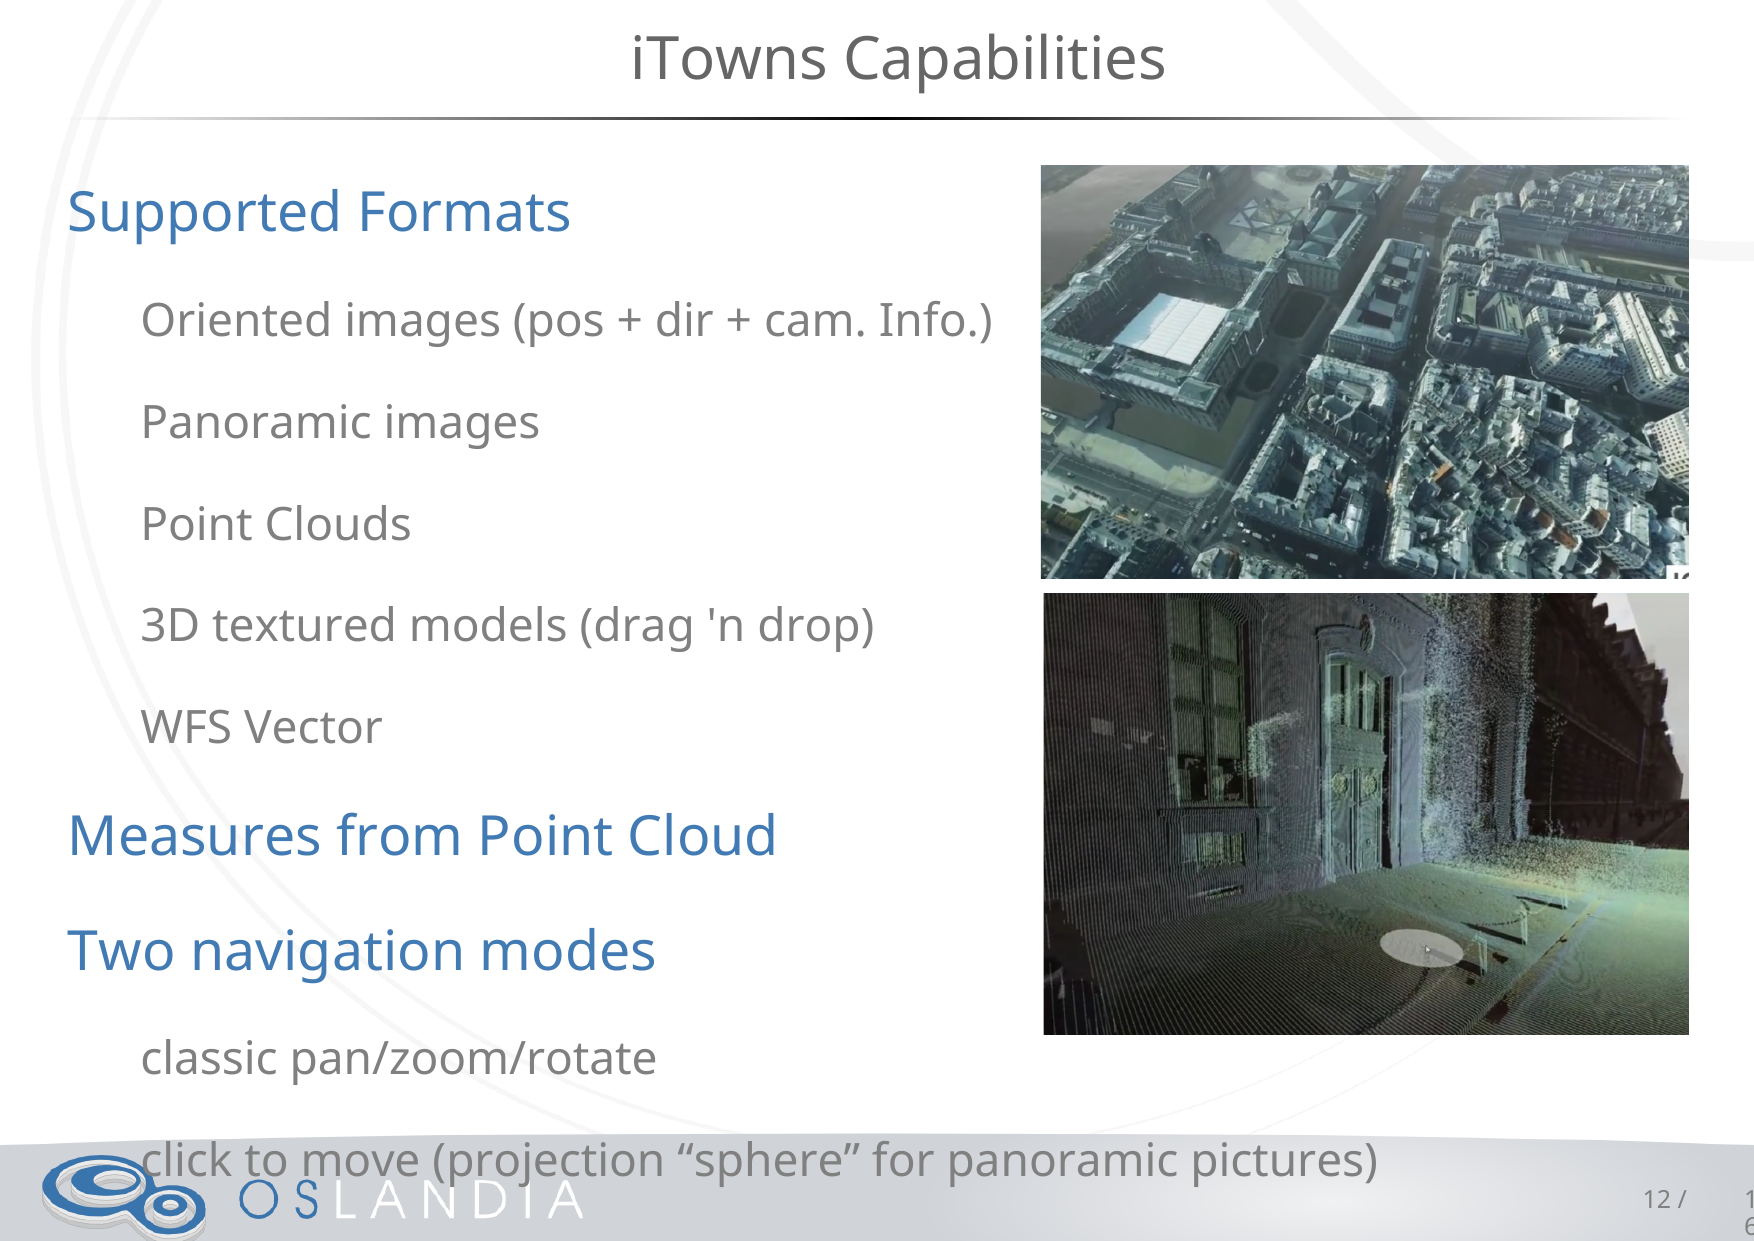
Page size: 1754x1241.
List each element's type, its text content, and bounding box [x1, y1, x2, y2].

picture [1748, 1226, 1754, 1233]
list Supported Formats Oriented images (pos + dir + cam. Info.) Panoramic images Point Clouds 3D textured models (drag 'n drop) WFS Vector Measures from Point Cloud Two navigation modes classic pan/zoom/rotate click to move (projection “sphere” for panoramic pictures) [37, 172, 1710, 1127]
title iTowns Capabilities [31, 14, 1754, 98]
picture [0, 0, 1754, 1241]
